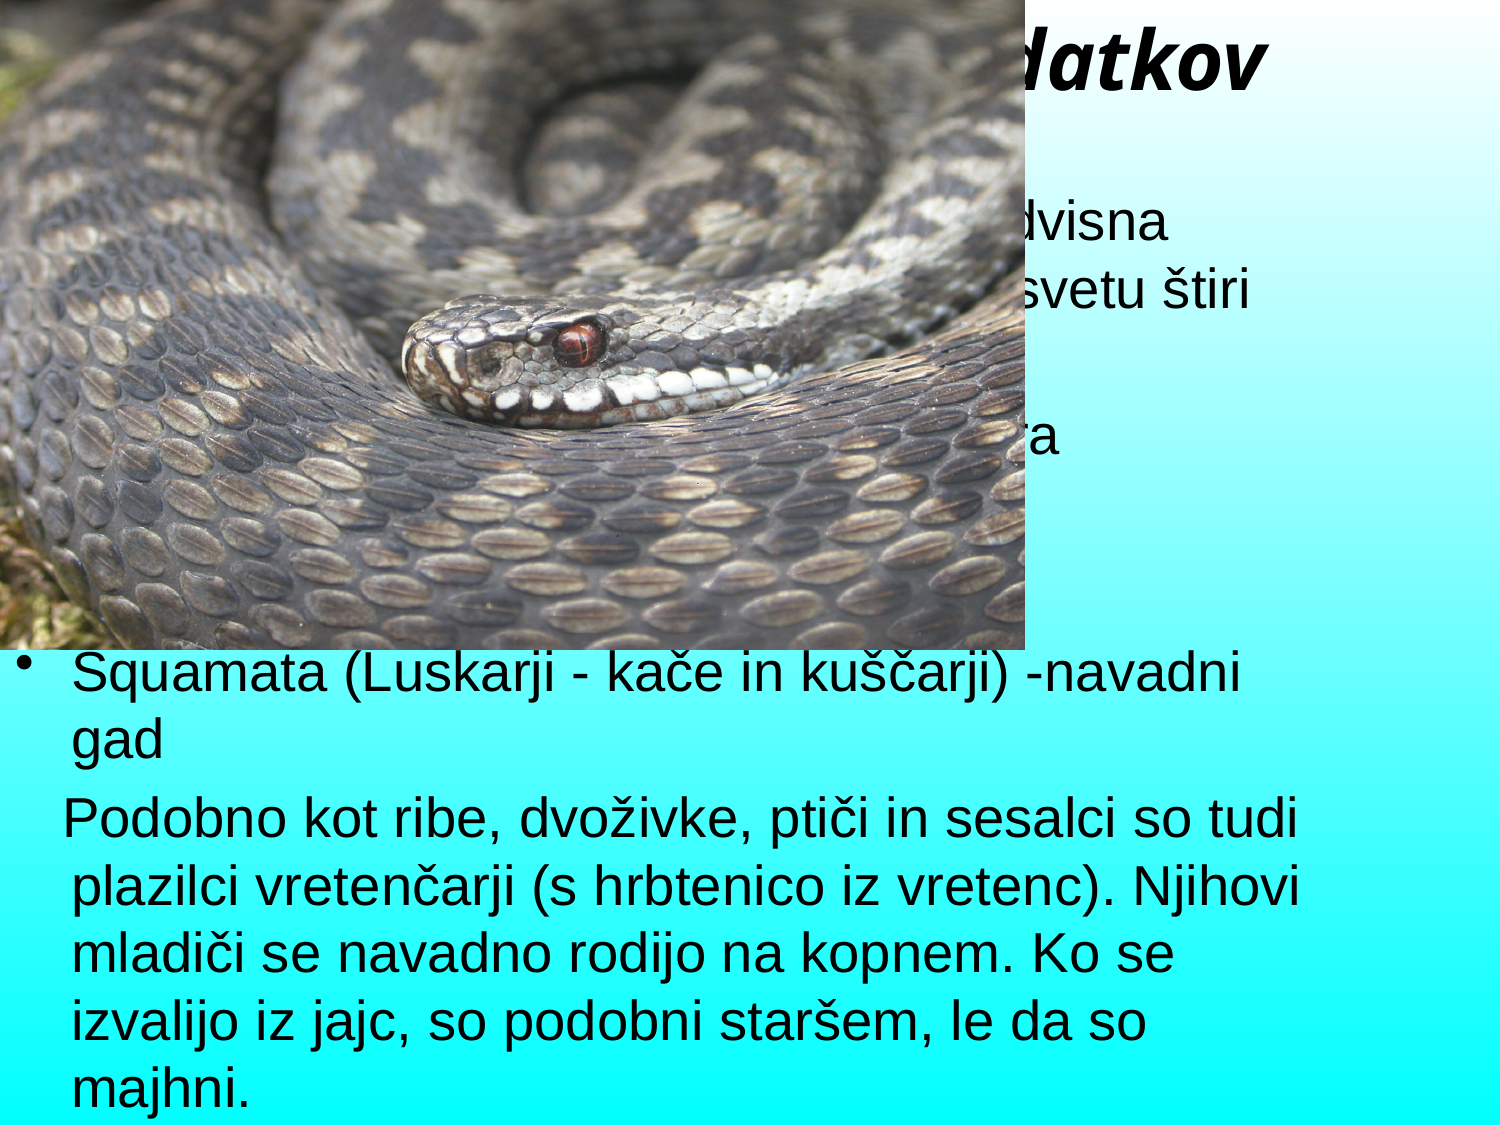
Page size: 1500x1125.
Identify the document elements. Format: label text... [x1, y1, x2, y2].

text_box Plazilci so prva od življenja v vodi neodvisna skupina vretenčarjev. Danes živijo na svetu štiri skupine plazilcev: Rhynchocephalia (Prakuščarji) - tuatara Crocodilia (Krokodili) - kitajski aligator Testudines (Želve) - orjaška usnjača Squamata (Luskarji - kače in kuščarji) -navadni gad Podobno kot ribe, dvoživke, ptiči in sesalci so tudi plazilci vretenčarji (s hrbtenico iz vretenc). Njihovi mladiči se navadno rodijo na kopnem. Ko se izvalijo iz jajc, so podobni staršem, le da so majhni. [0, 174, 1350, 918]
picture [0, 0, 1025, 650]
text_box Nekaj osnovnih podatkov [1025, 0, 1350, 174]
